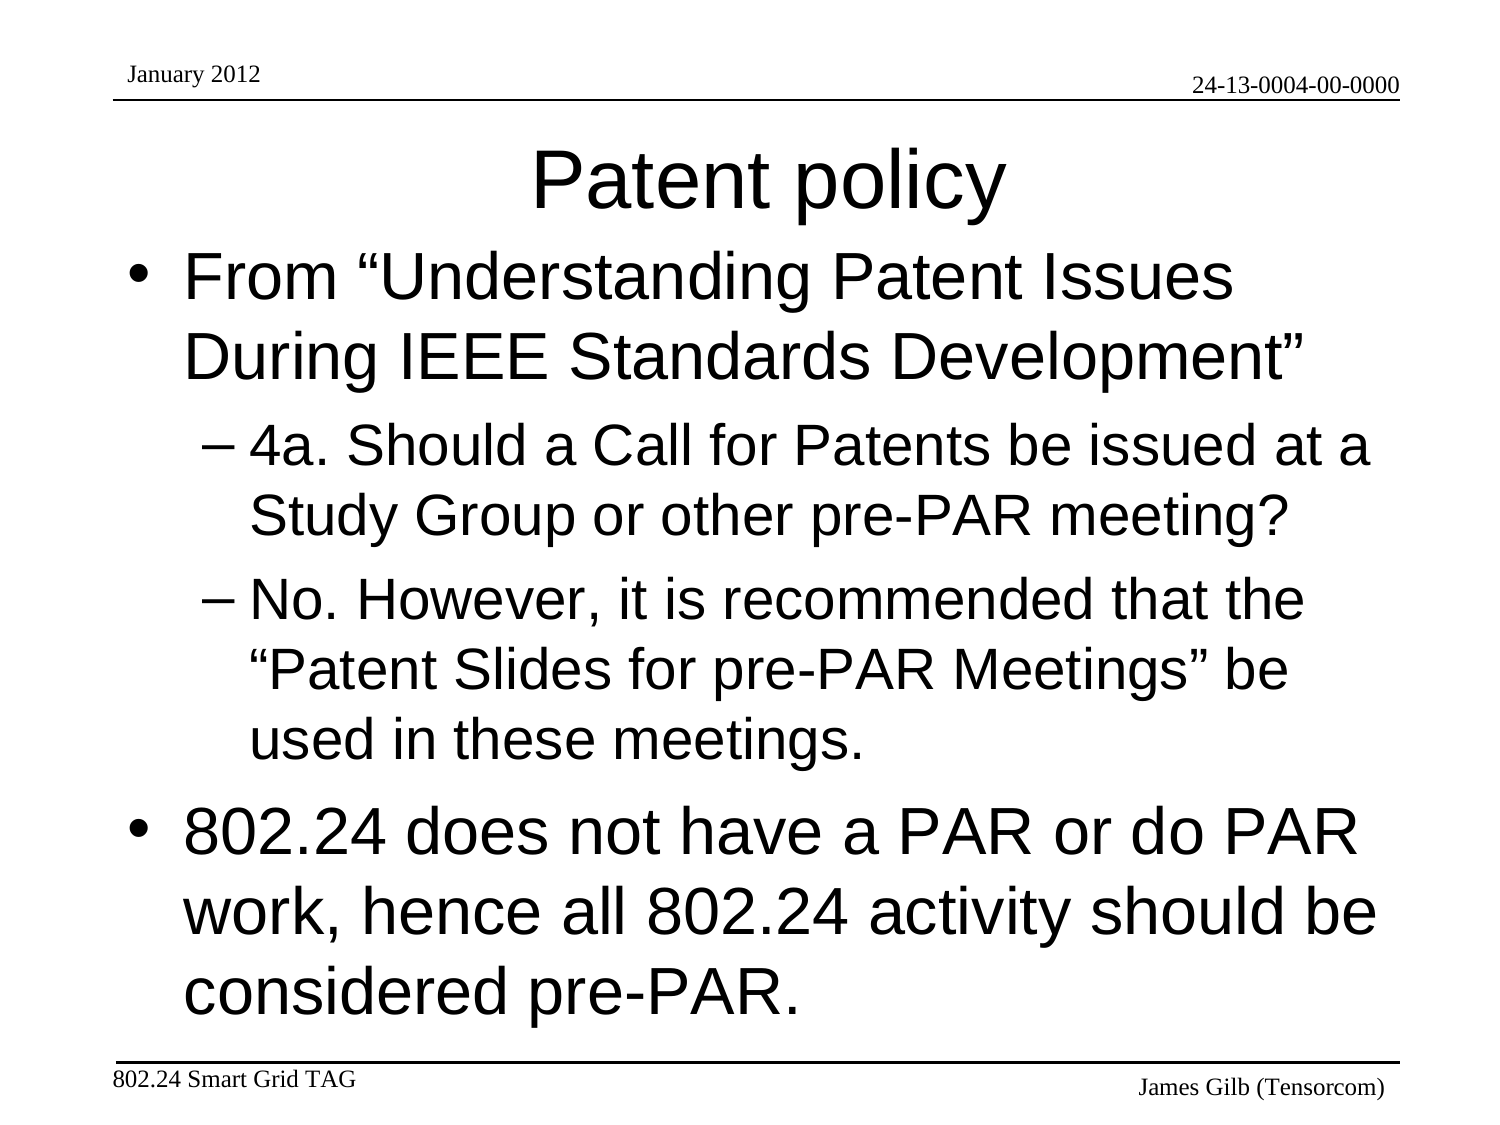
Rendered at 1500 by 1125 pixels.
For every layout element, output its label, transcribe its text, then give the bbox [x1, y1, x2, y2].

list From “Understanding Patent Issues During IEEE Standards Development” 4a. Should a Call for Patents be issued at a Study Group or other pre-PAR meeting? No. However, it is recommended that the “Patent Slides for pre-PAR Meetings” be used in these meetings. 802.24 does not have a PAR or do PAR work, hence all 802.24 activity should be considered pre-PAR. [112, 224, 1426, 1051]
title Patent policy [112, 112, 1426, 224]
